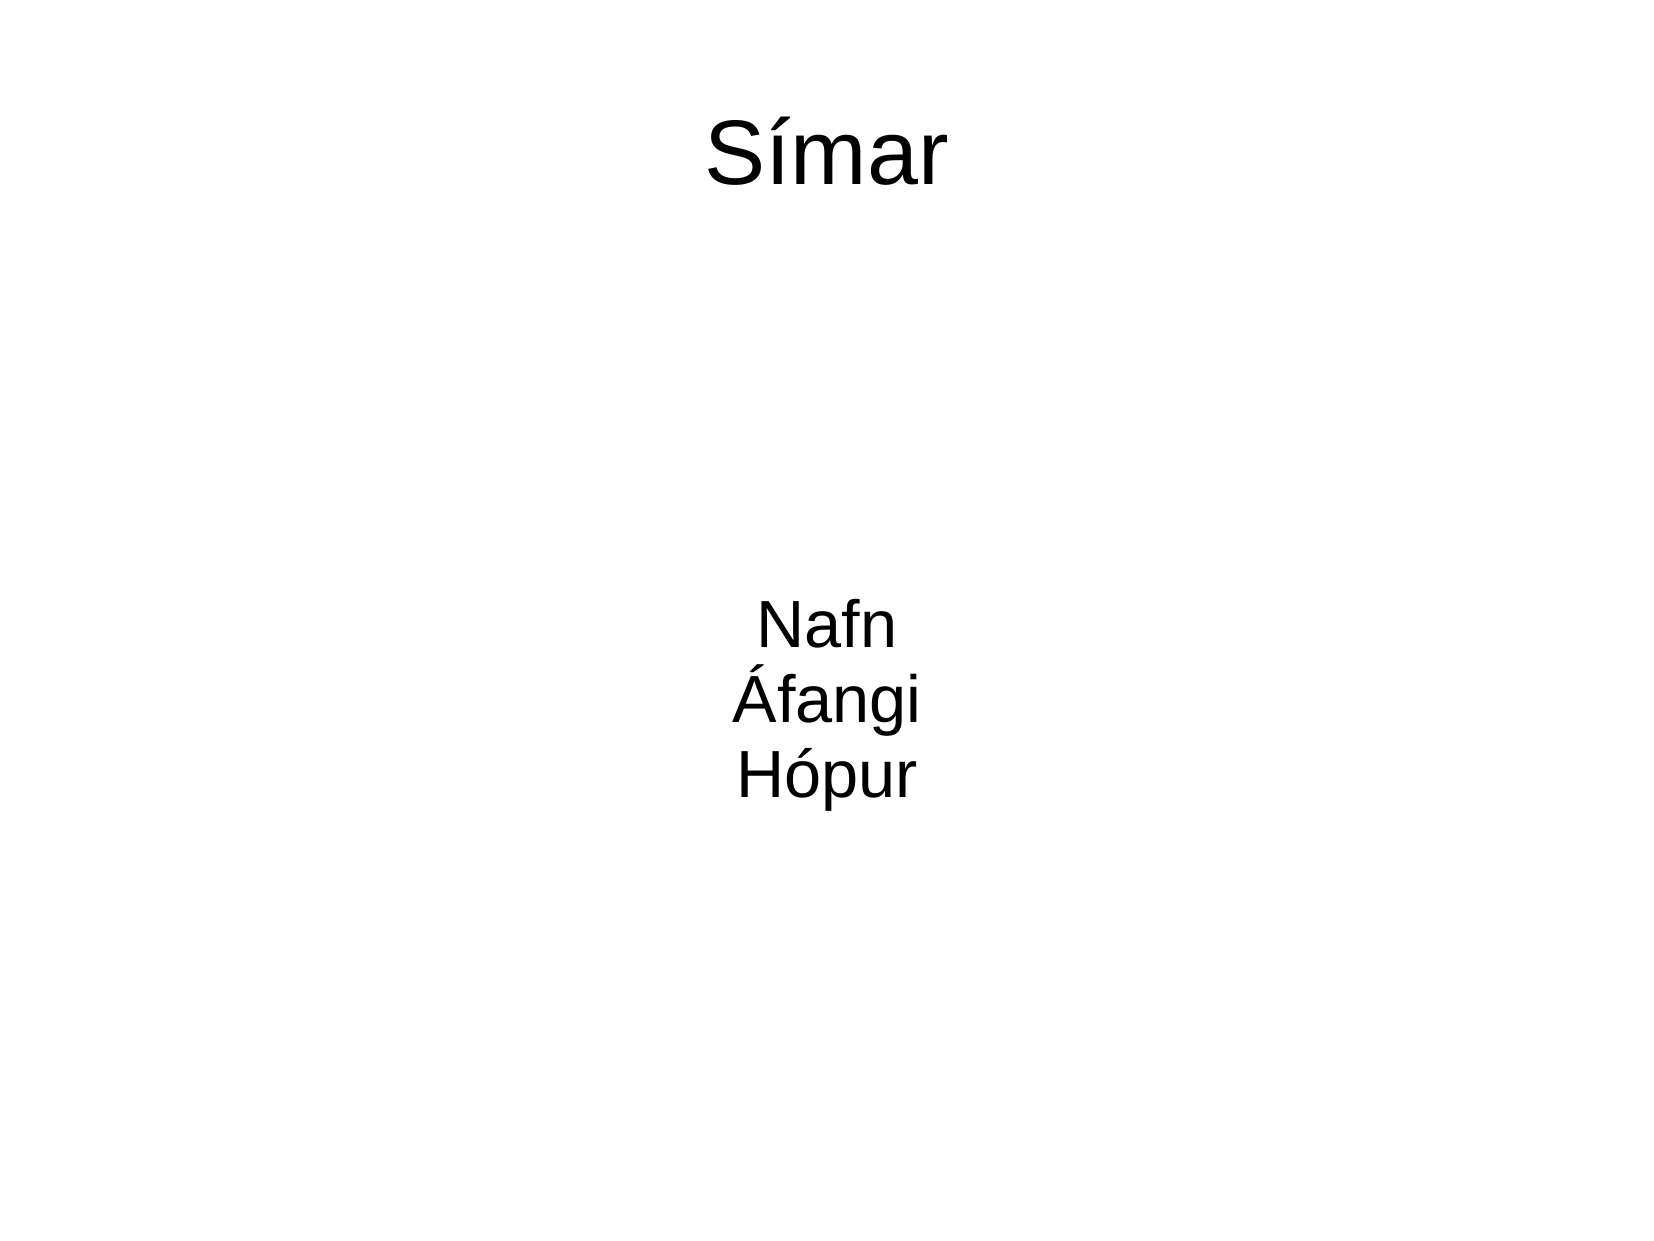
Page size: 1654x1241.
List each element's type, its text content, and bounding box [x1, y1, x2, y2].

subtitle Nafn Áfangi Hópur [82, 297, 1571, 1102]
title Símar [82, 56, 1571, 250]
